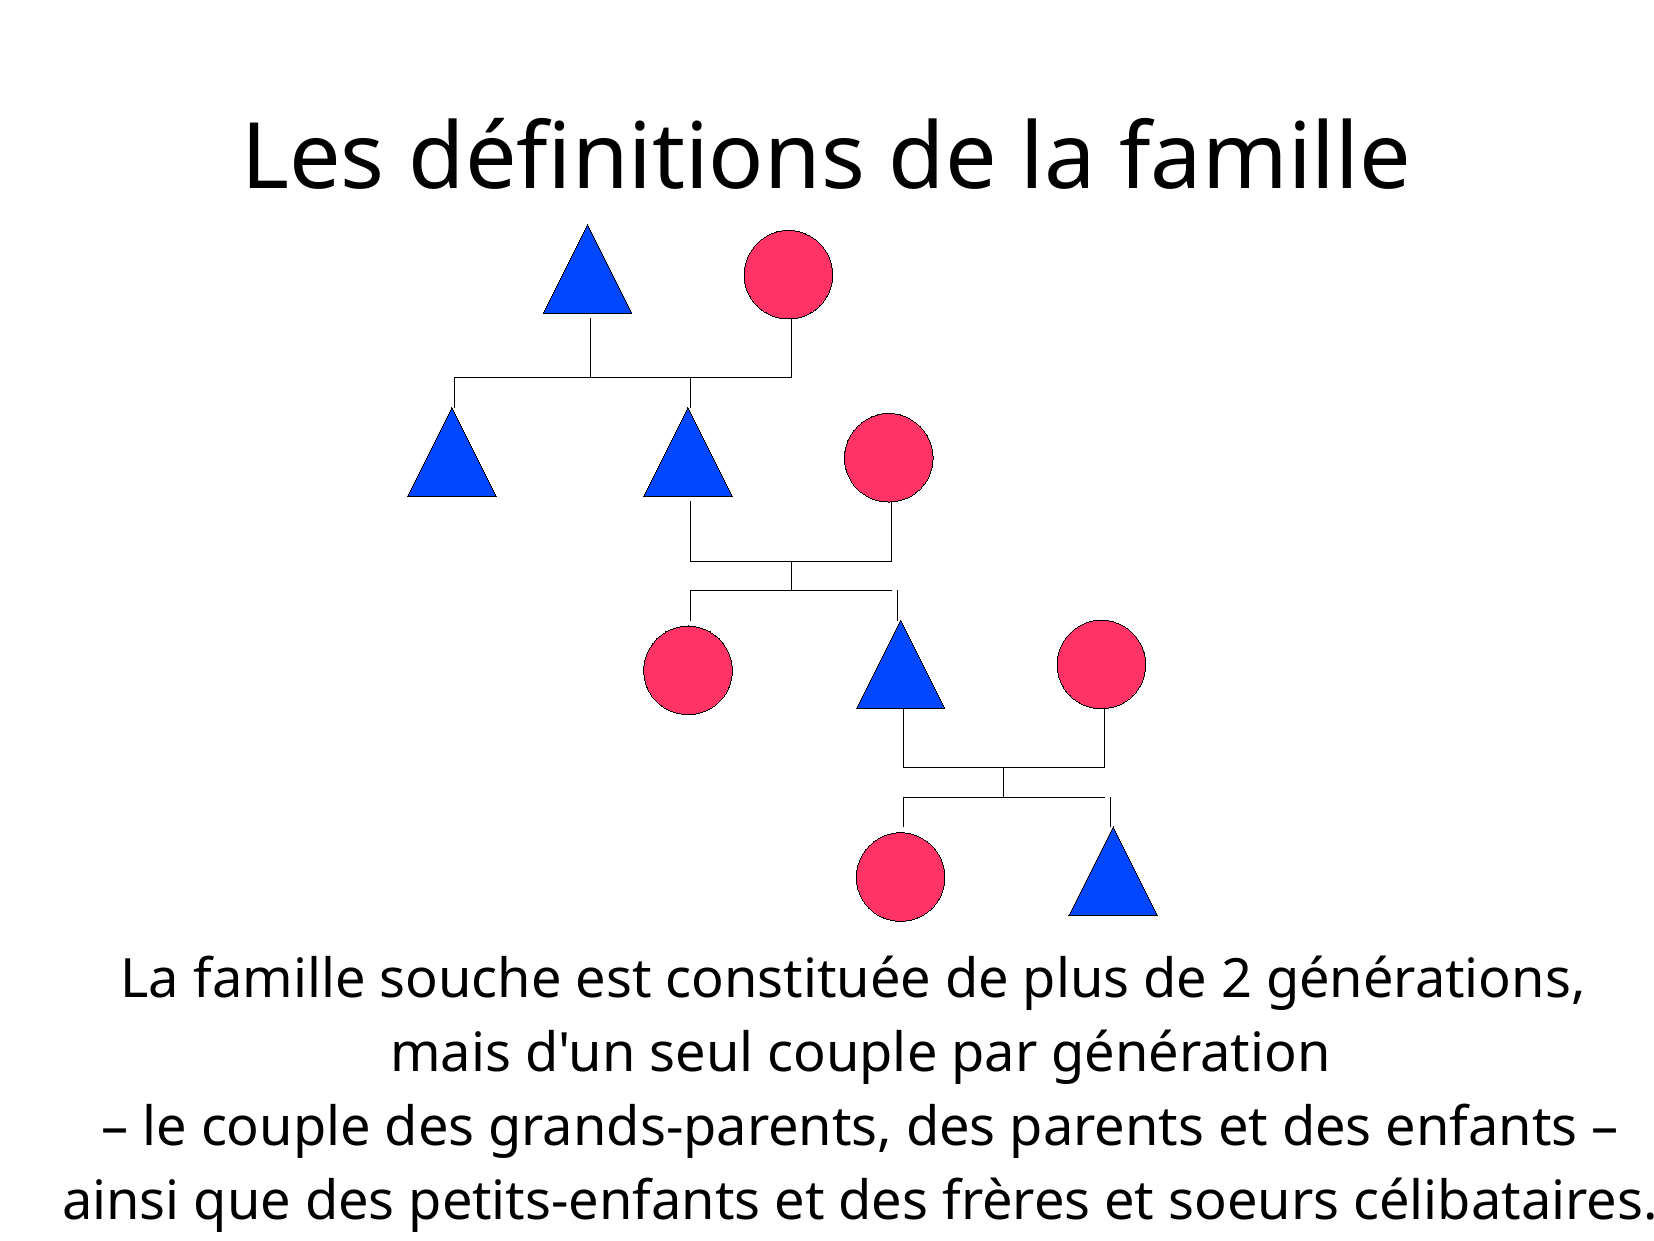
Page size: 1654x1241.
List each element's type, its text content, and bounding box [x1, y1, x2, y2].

text_box [744, 230, 833, 319]
text_box [1057, 620, 1146, 709]
text_box La famille souche est constituée de plus de 2 générations, mais d'un seul couple par génération – le couple des grands-parents, des parents et des enfants – ainsi que des petits-enfants et des frères et soeurs célibataires. [47, 955, 1452, 1219]
text_box [543, 224, 632, 314]
text_box [844, 413, 934, 503]
text_box [643, 625, 733, 715]
text_box [1068, 826, 1158, 916]
title Les définitions de la famille [82, 56, 1571, 250]
text_box [407, 407, 497, 497]
text_box [856, 620, 945, 709]
text_box [856, 832, 945, 922]
text_box [643, 407, 733, 497]
